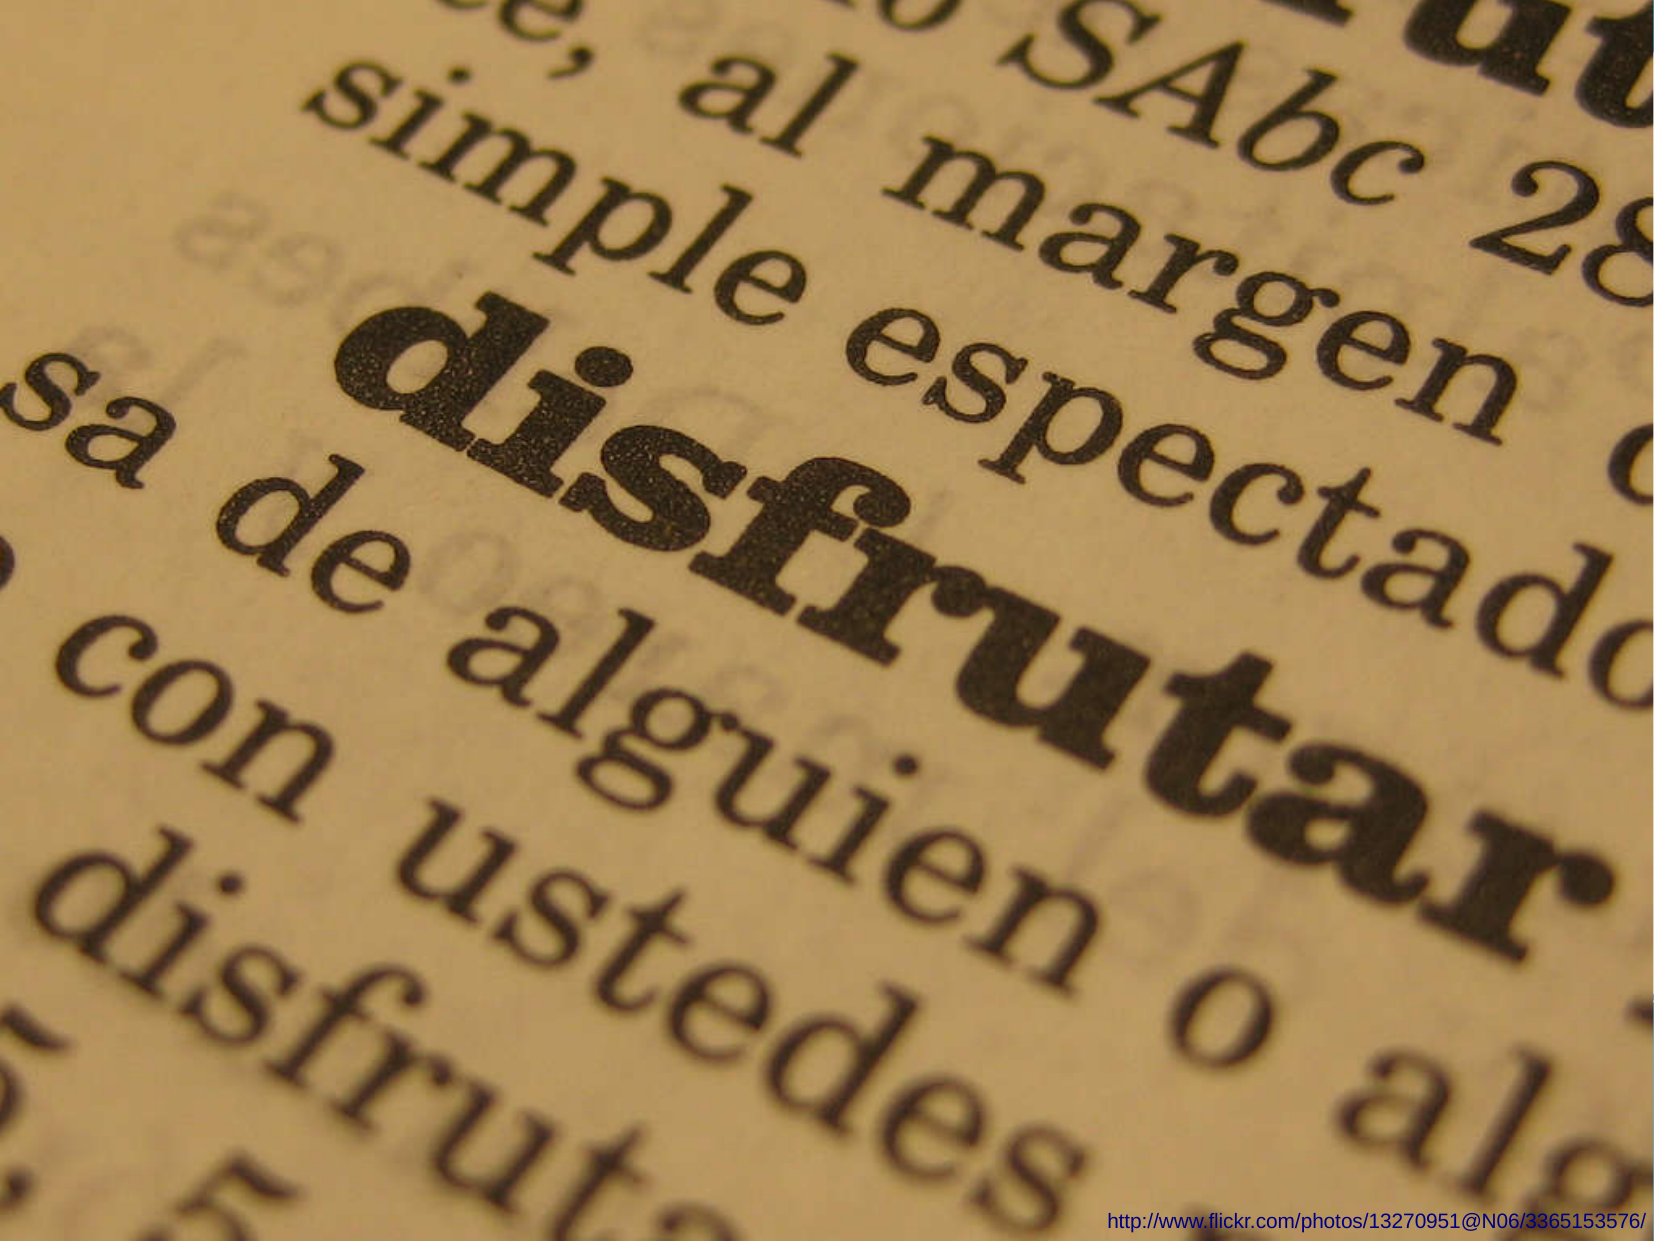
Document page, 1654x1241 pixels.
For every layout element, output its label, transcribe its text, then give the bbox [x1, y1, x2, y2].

text_box http://www.flickr.com/photos/13270951@N06/3365153576/ [1092, 1202, 1654, 1241]
picture [0, 0, 1654, 1241]
